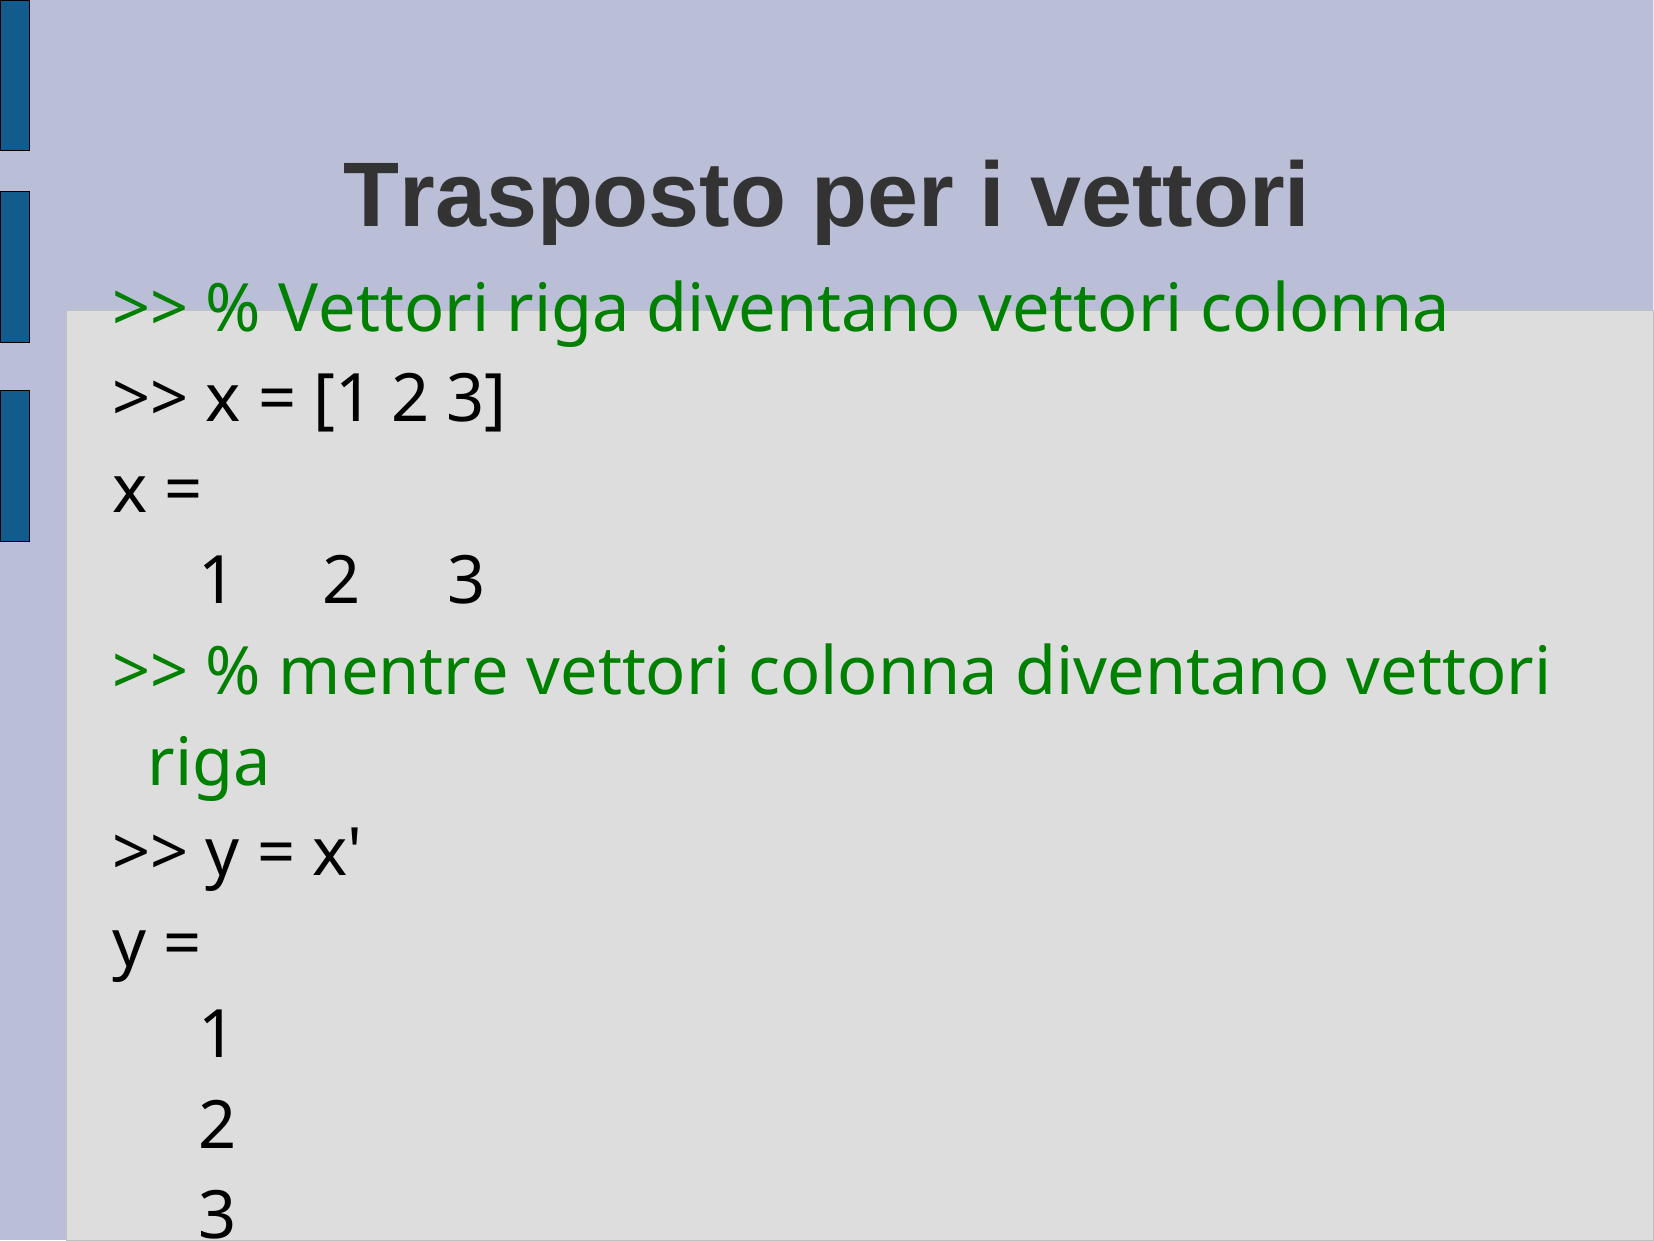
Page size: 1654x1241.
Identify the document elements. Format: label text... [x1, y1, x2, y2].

title Trasposto per i vettori [121, 98, 1534, 291]
subtitle >> % Vettori riga diventano vettori colonna >> x = [1 2 3] x = 1 2 3 >> % mentre vettori colonna diventano vettori riga >> y = x' y = 1 2 3 [76, 313, 1613, 1205]
